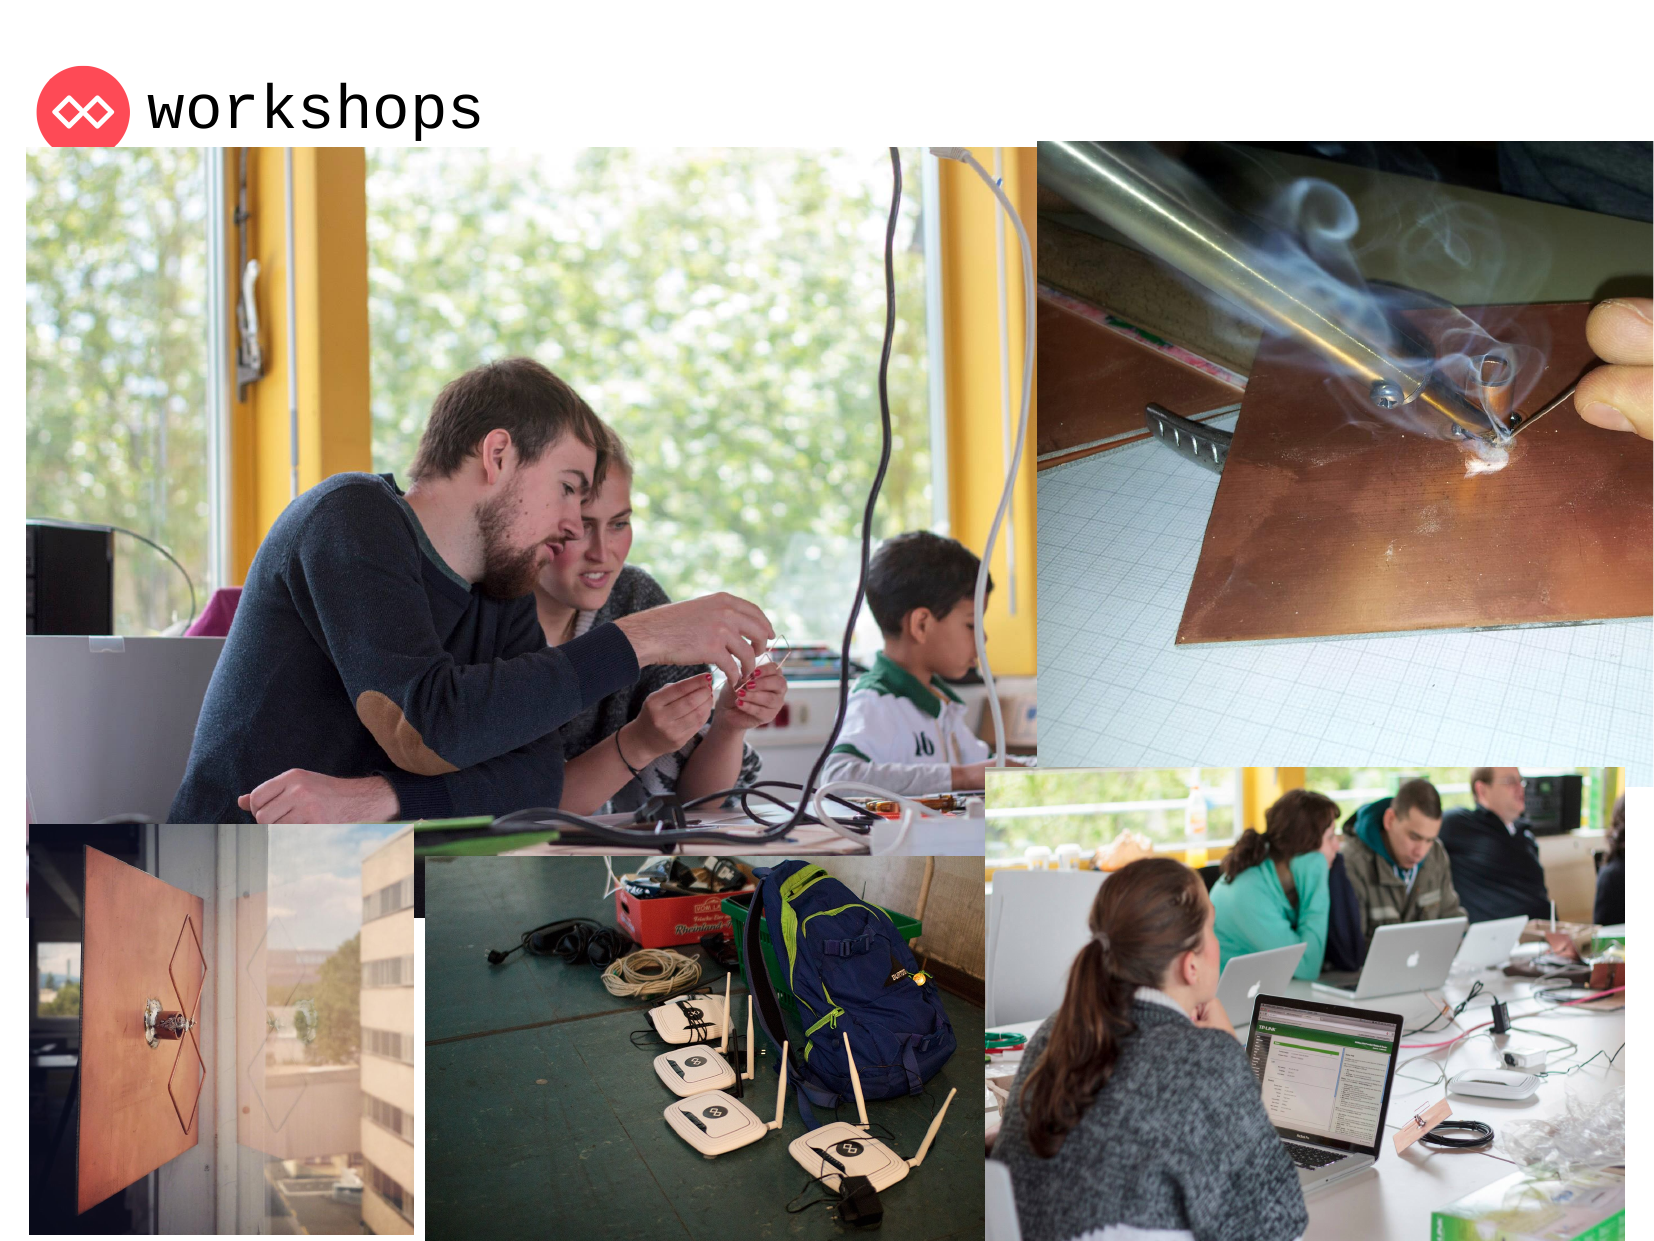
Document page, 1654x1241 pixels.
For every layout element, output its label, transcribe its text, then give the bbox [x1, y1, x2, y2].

picture [17, 46, 1654, 1241]
title workshops [147, 8, 1636, 216]
